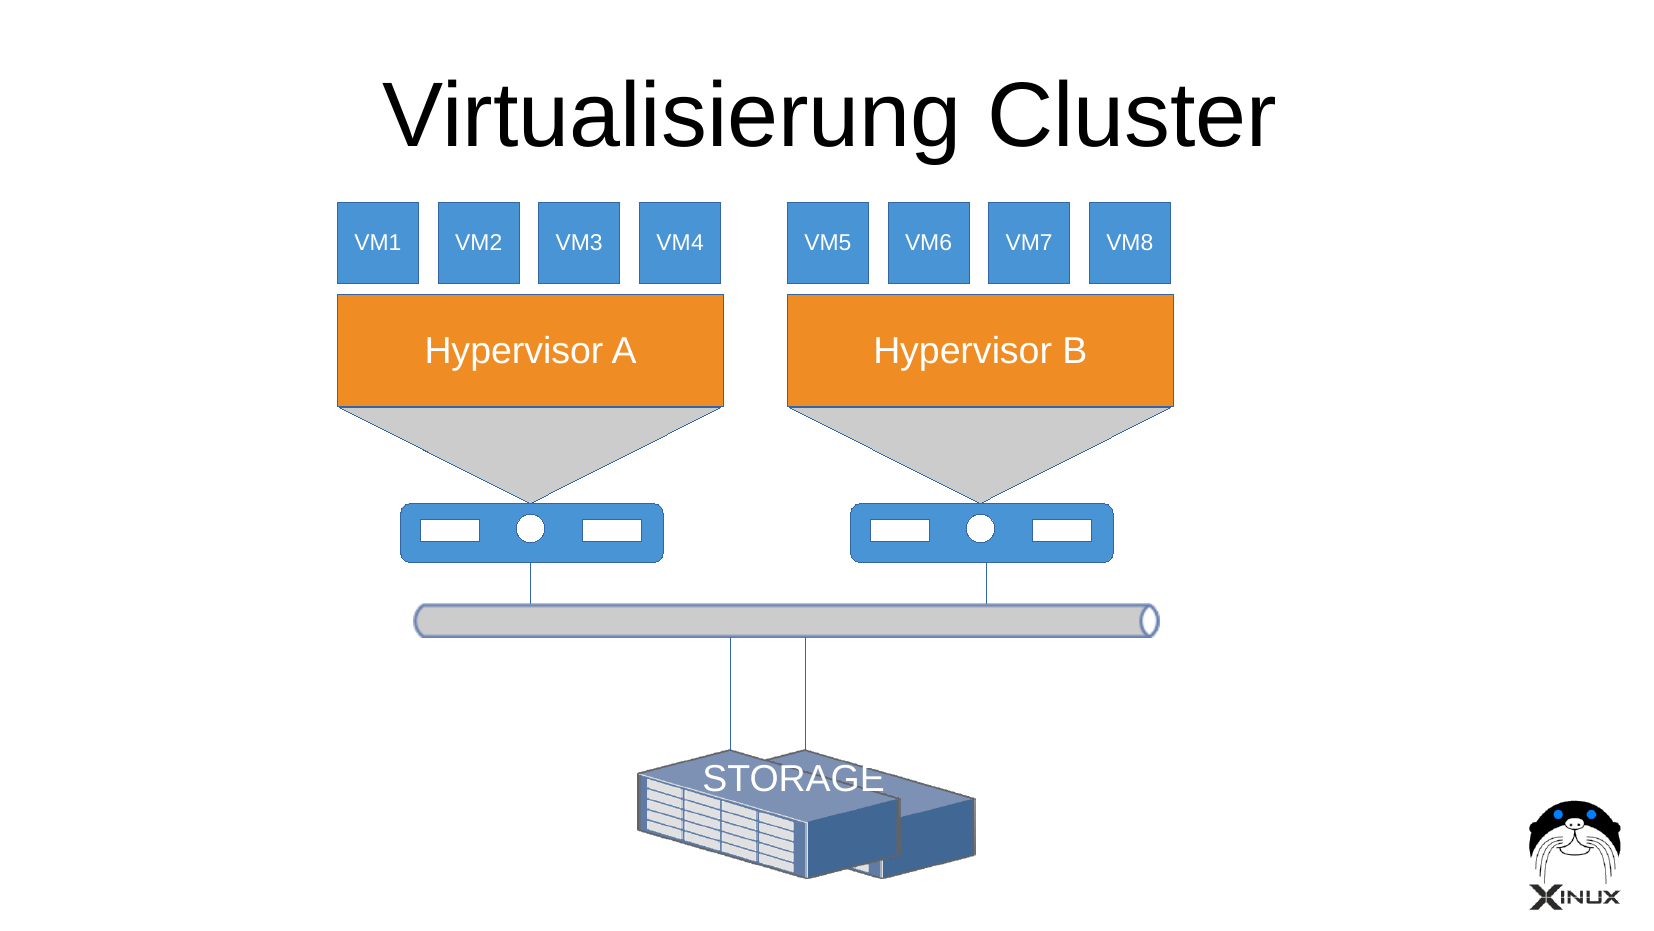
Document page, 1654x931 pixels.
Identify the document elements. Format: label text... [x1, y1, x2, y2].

text_box VM8 [1089, 202, 1171, 284]
title Virtualisierung Cluster [86, 37, 1576, 193]
text_box VM5 [787, 202, 869, 284]
text_box Hypervisor B [787, 294, 1174, 407]
text_box VM3 [538, 202, 620, 284]
picture [409, 603, 1163, 638]
text_box Hypervisor A [337, 294, 724, 407]
text_box VM4 [639, 202, 721, 284]
text_box VM1 [337, 202, 419, 284]
text_box VM2 [438, 202, 520, 284]
text_box [789, 407, 1171, 563]
picture [1500, 780, 1651, 931]
text_box [339, 407, 721, 563]
picture [637, 749, 976, 879]
text_box VM6 [888, 202, 970, 284]
text_box VM7 [988, 202, 1070, 284]
text_box STORAGE [687, 750, 901, 807]
